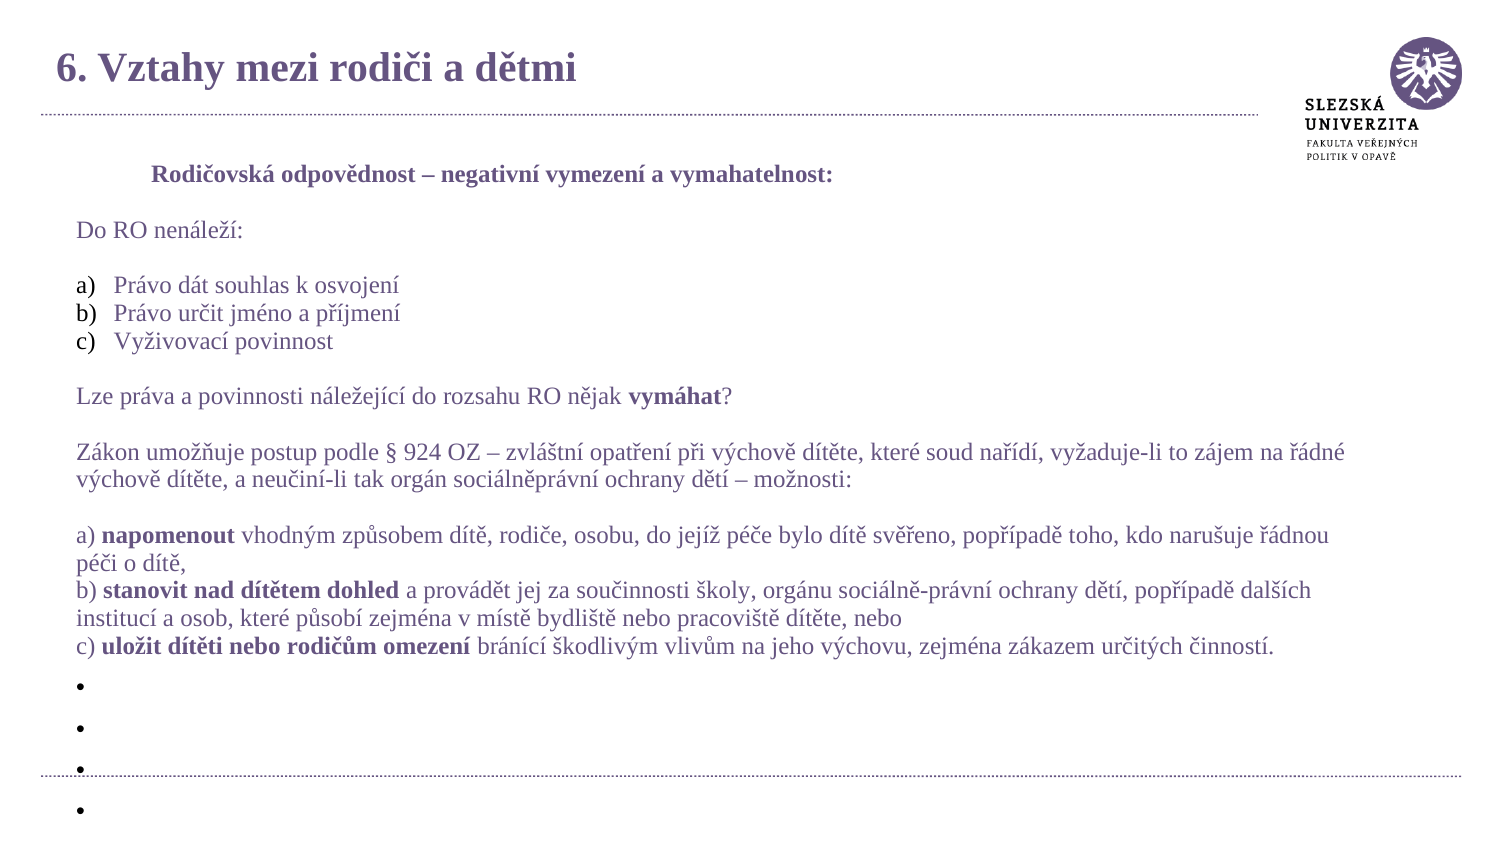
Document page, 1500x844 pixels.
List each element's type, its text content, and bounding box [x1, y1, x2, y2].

text_box Rodičovská odpovědnost – negativní vymezení a vymahatelnost: Do RO nenáleží: Právo dát souhlas k osvojení Právo určit jméno a příjmení Vyživovací povinnost Lze práva a povinnosti náležející do rozsahu RO nějak vymáhat? Zákon umožňuje postup podle § 924 OZ – zvláštní opatření při výchově dítěte, které soud nařídí, vyžaduje-li to zájem na řádné výchově dítěte, a neučiní-li tak orgán sociálněprávní ochrany dětí – možnosti: a) napomenout vhodným způsobem dítě, rodiče, osobu, do jejíž péče bylo dítě svěřeno, popřípadě toho, kdo narušuje řádnou péči o dítě, b) stanovit nad dítětem dohled a provádět jej za součinnosti školy, orgánu sociálně-právní ochrany dětí, popřípadě dalších institucí a osob, které působí zejména v místě bydliště nebo pracoviště dítěte, nebo c) uložit dítěti nebo rodičům omezení bránící škodlivým vlivům na jeho výchovu, zejména zákazem určitých činností. [61, 152, 1382, 775]
title 6. Vztahy mezi rodiči a dětmi [41, 32, 1220, 116]
